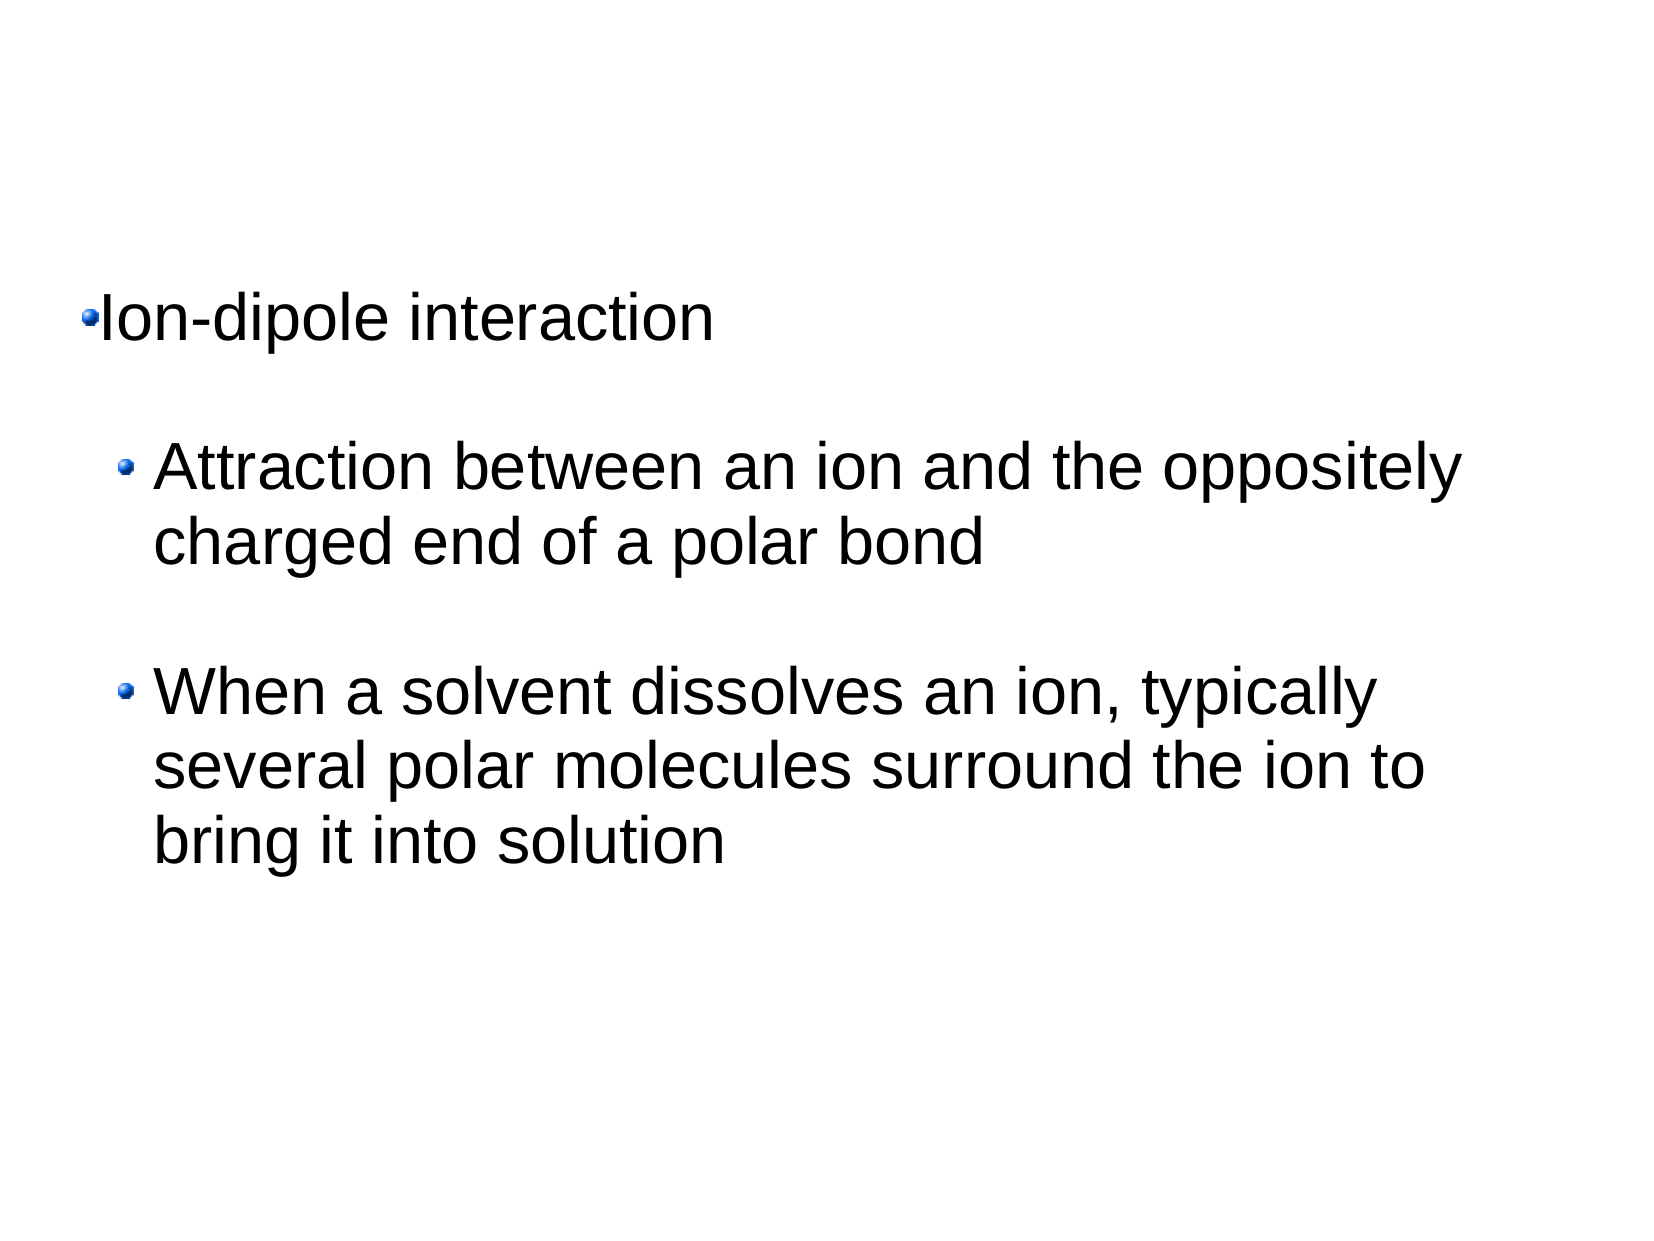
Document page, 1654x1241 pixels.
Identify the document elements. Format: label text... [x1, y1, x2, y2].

subtitle Ion-dipole interaction Attraction between an ion and the oppositely charged end of a polar bond When a solvent dissolves an ion, typically several polar molecules surround the ion to bring it into solution [82, 49, 1571, 1109]
